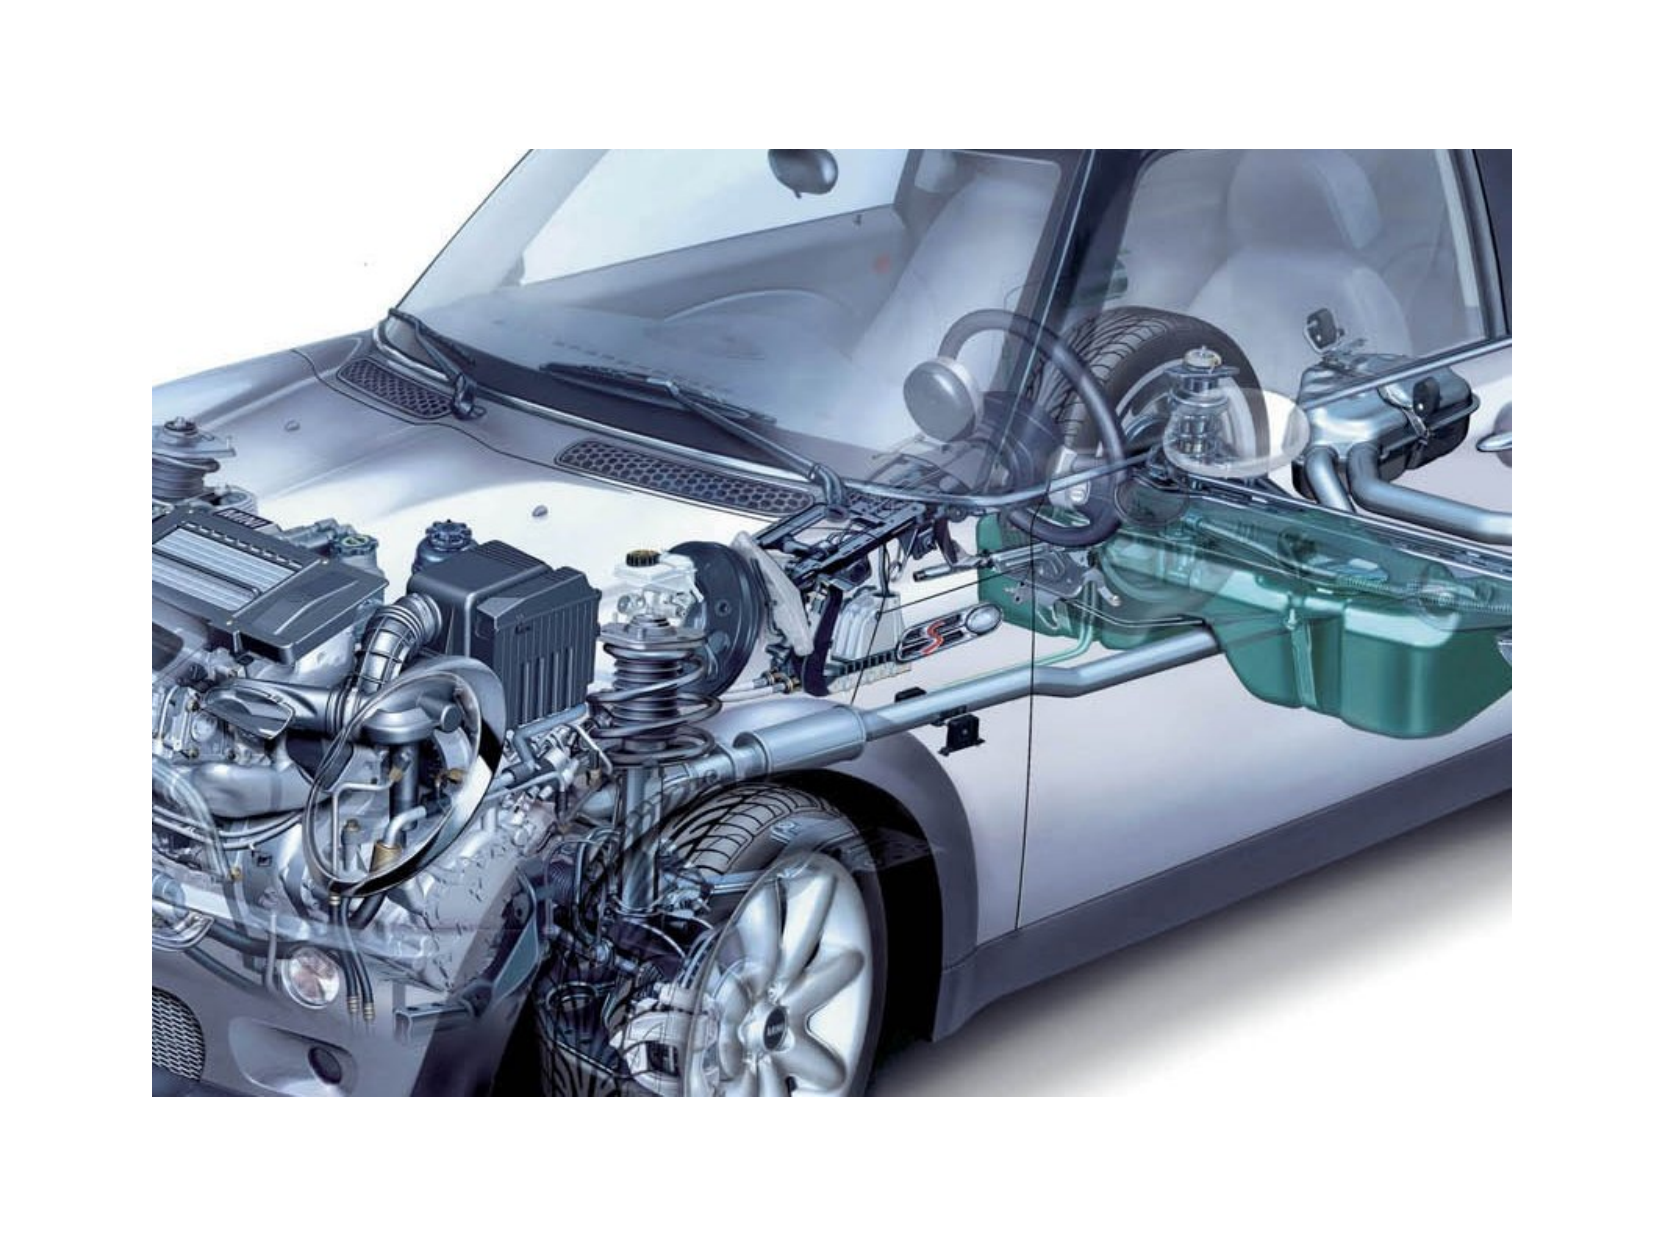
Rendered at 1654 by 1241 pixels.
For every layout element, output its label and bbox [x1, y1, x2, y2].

picture [152, 149, 1512, 1097]
